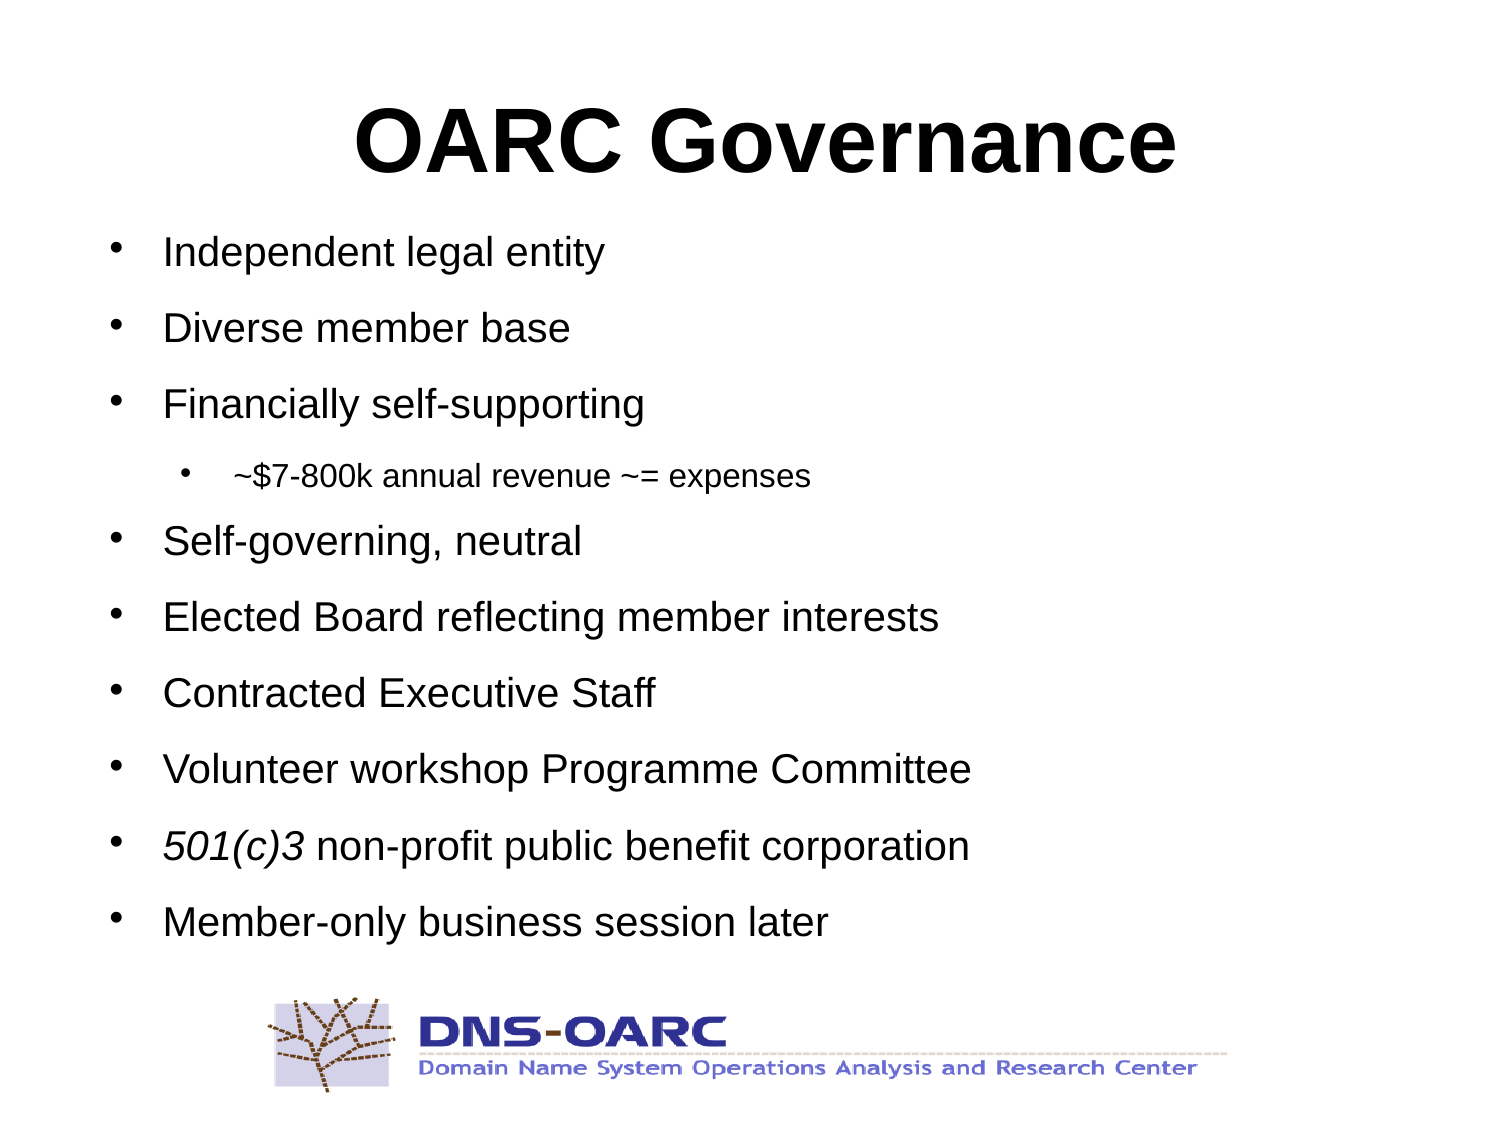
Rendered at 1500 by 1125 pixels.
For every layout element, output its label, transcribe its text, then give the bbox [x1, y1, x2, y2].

picture [214, 991, 1259, 1099]
list Independent legal entity Diverse member base Financially self-supporting ~$7-800k annual revenue ~= expenses Self-governing, neutral Elected Board reflecting member interests Contracted Executive Staff Volunteer workshop Programme Committee 501(c)3 non-profit public benefit corporation Member-only business session later [91, 224, 1406, 991]
title OARC Governance [75, 36, 1426, 242]
